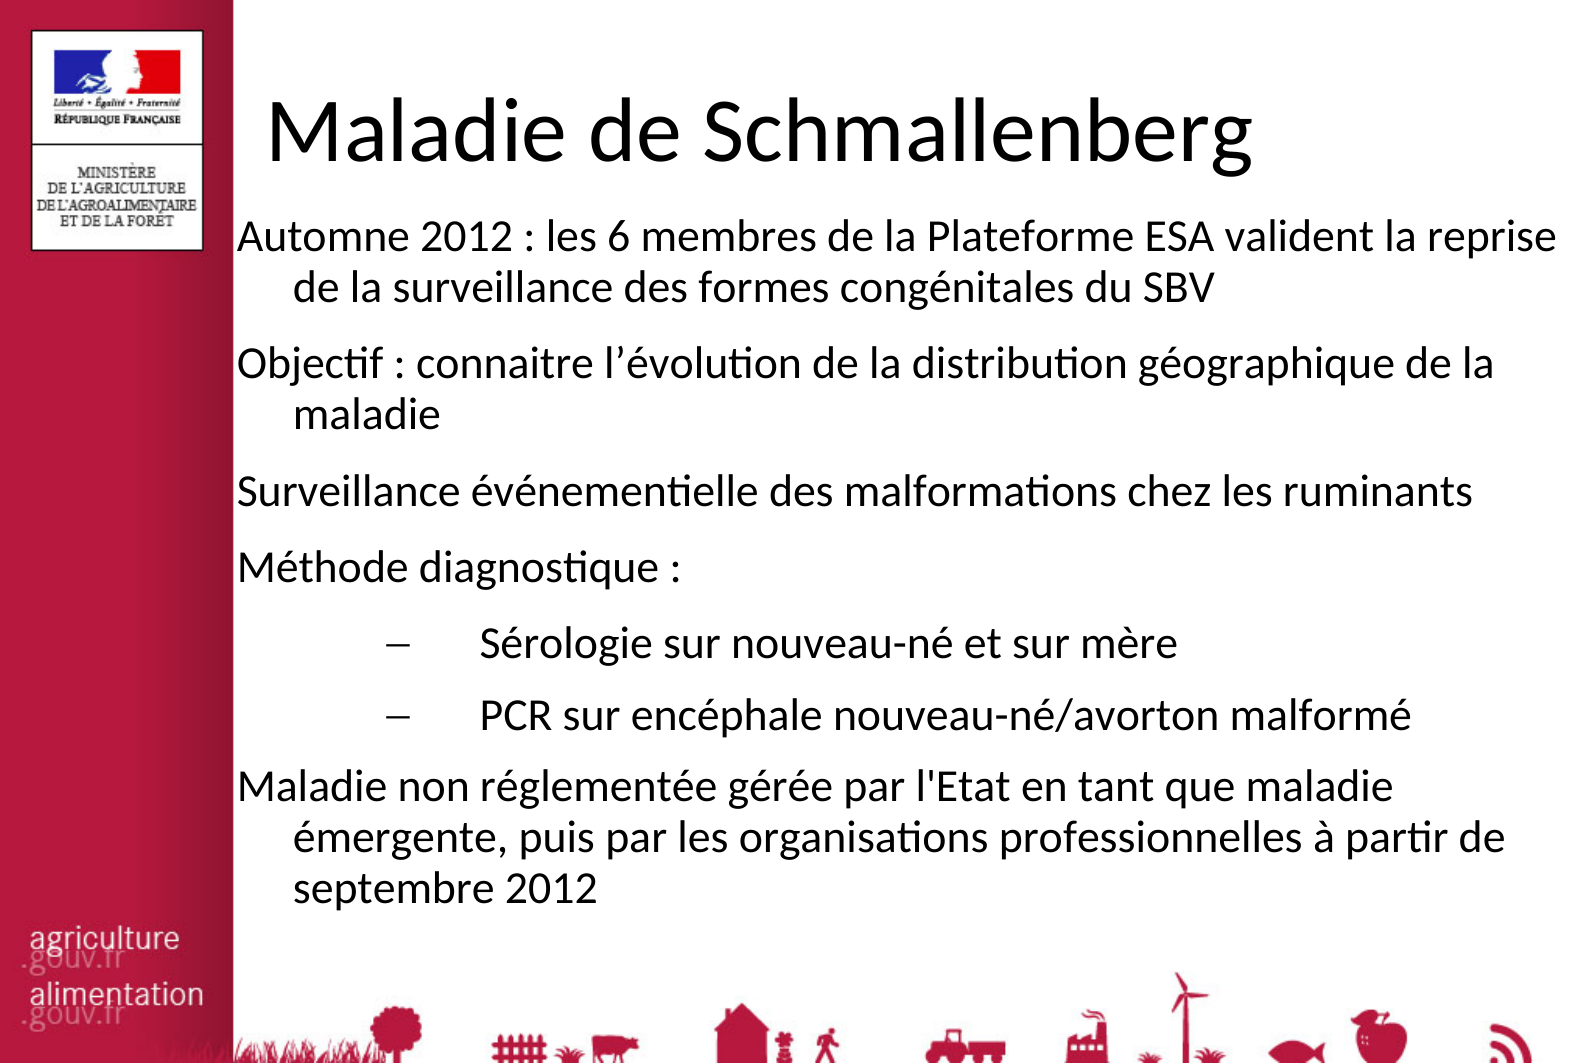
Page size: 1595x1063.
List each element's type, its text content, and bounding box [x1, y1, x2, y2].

picture [0, 0, 1594, 1063]
title Maladie de Schmallenberg [265, 42, 1535, 206]
list Automne 2012 : les 6 membres de la Plateforme ESA valident la reprise de la surveillance des formes congénitales du SBV Objectif : connaitre l’évolution de la distribution géographique de la maladie Surveillance événementielle des malformations chez les ruminants Méthode diagnostique : Sérologie sur nouveau-né et sur mère PCR sur encéphale nouveau-né/avorton malformé Maladie non réglementée gérée par l'Etat en tant que maladie émergente, puis par les organisations professionnelles à partir de septembre 2012 [236, 206, 1566, 966]
